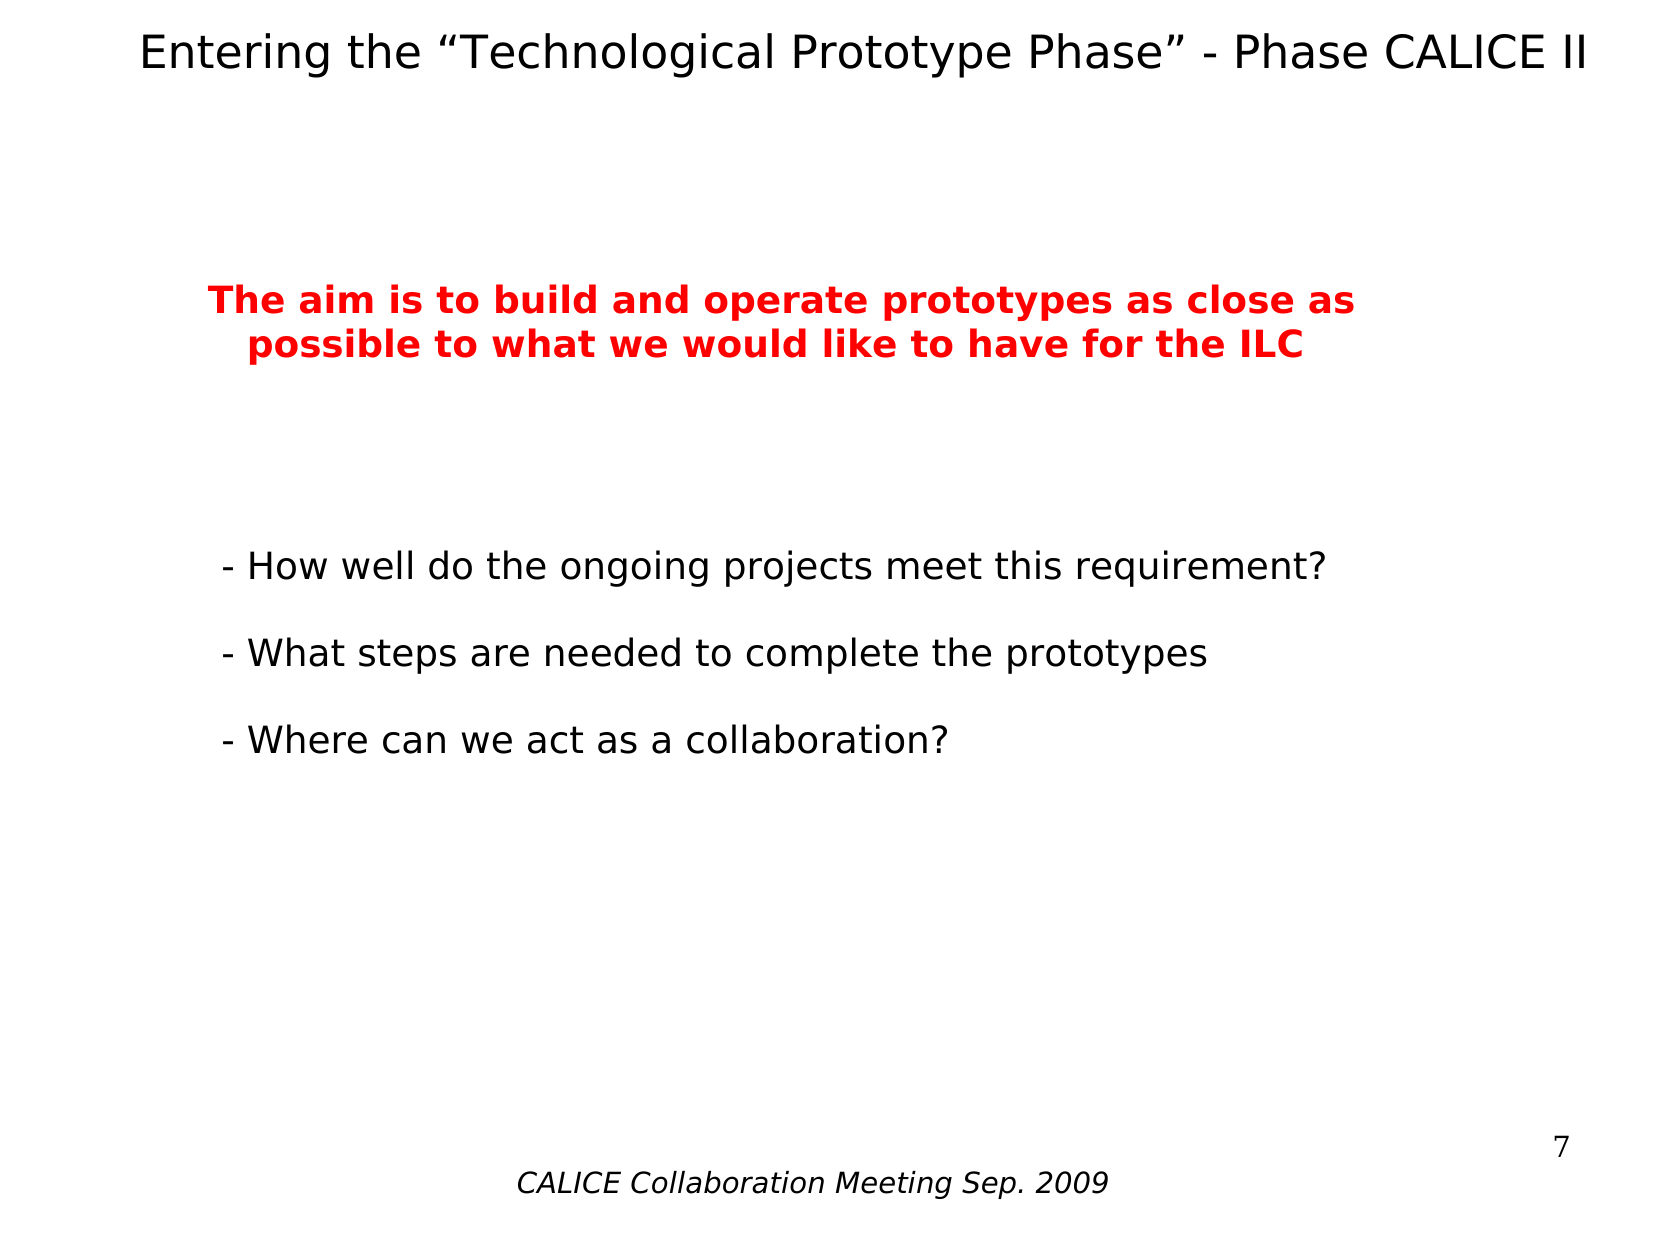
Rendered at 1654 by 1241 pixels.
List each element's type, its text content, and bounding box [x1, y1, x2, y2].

text_box The aim is to build and operate prototypes as close as possible to what we would like to have for the ILC [193, 271, 1360, 374]
text_box Entering the “Technological Prototype Phase” - Phase CALICE II [124, 18, 1578, 87]
text_box - How well do the ongoing projects meet this requirement? - What steps are needed to complete the prototypes - Where can we act as a collaboration? [206, 537, 1320, 770]
